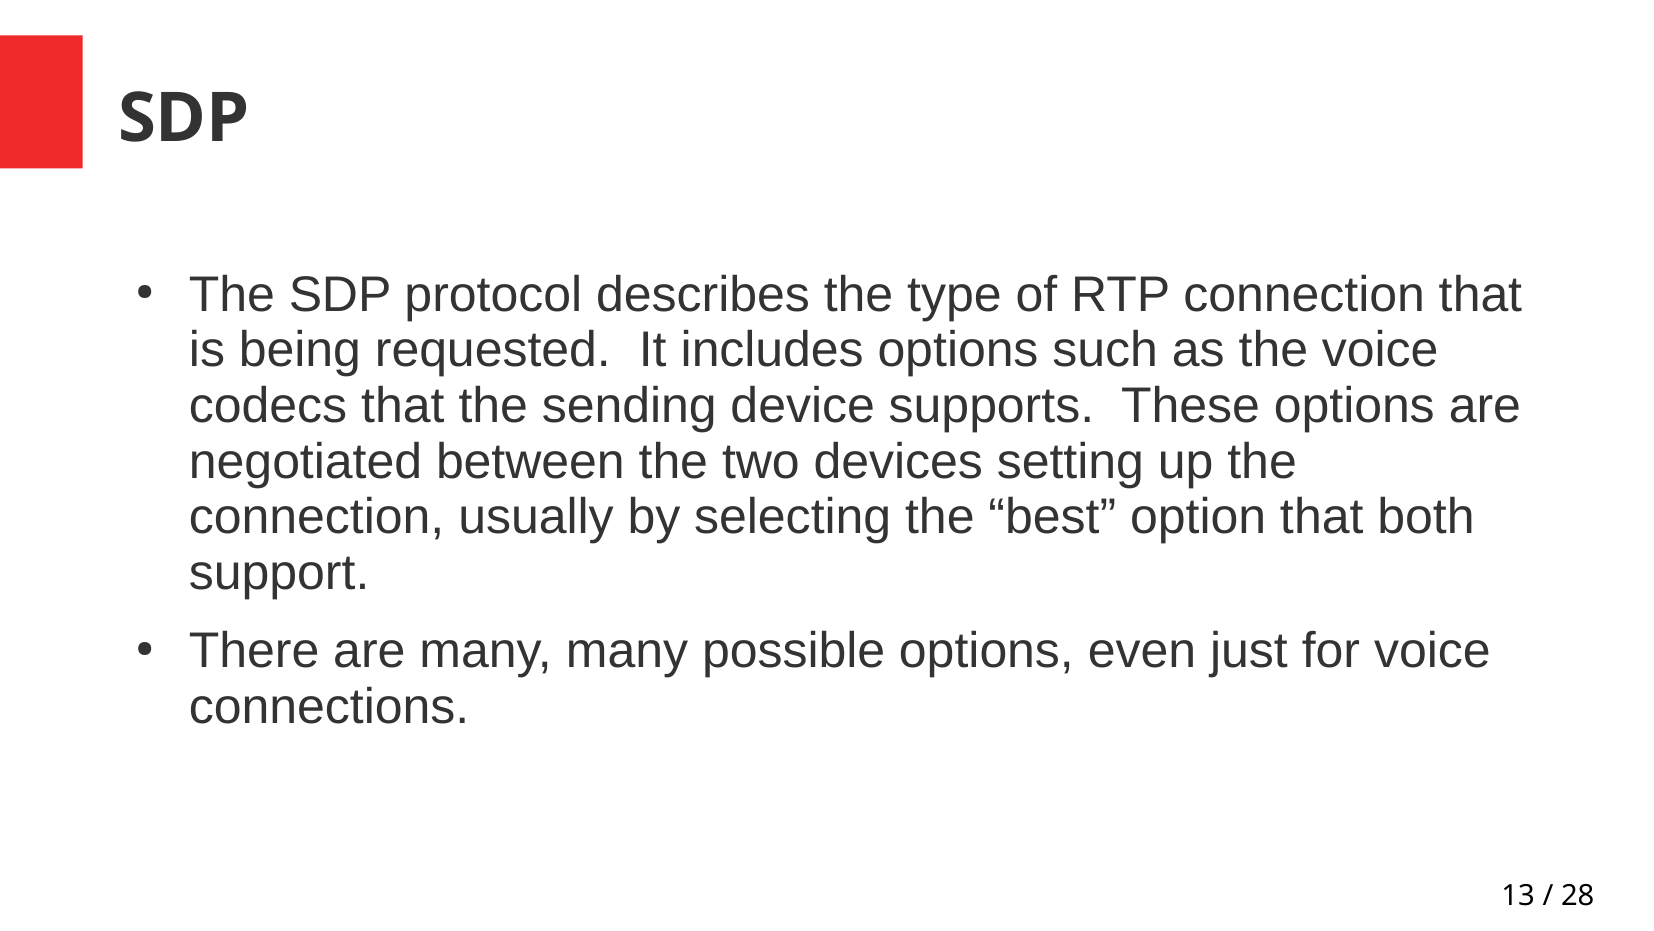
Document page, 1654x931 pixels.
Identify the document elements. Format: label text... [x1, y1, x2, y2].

list The SDP protocol describes the type of RTP connection that is being requested. It includes options such as the voice codecs that the sending device supports. These options are negotiated between the two devices setting up the connection, usually by selecting the “best” option that both support. There are many, many possible options, even just for voice connections. [118, 265, 1536, 806]
title SDP [118, 37, 1571, 193]
